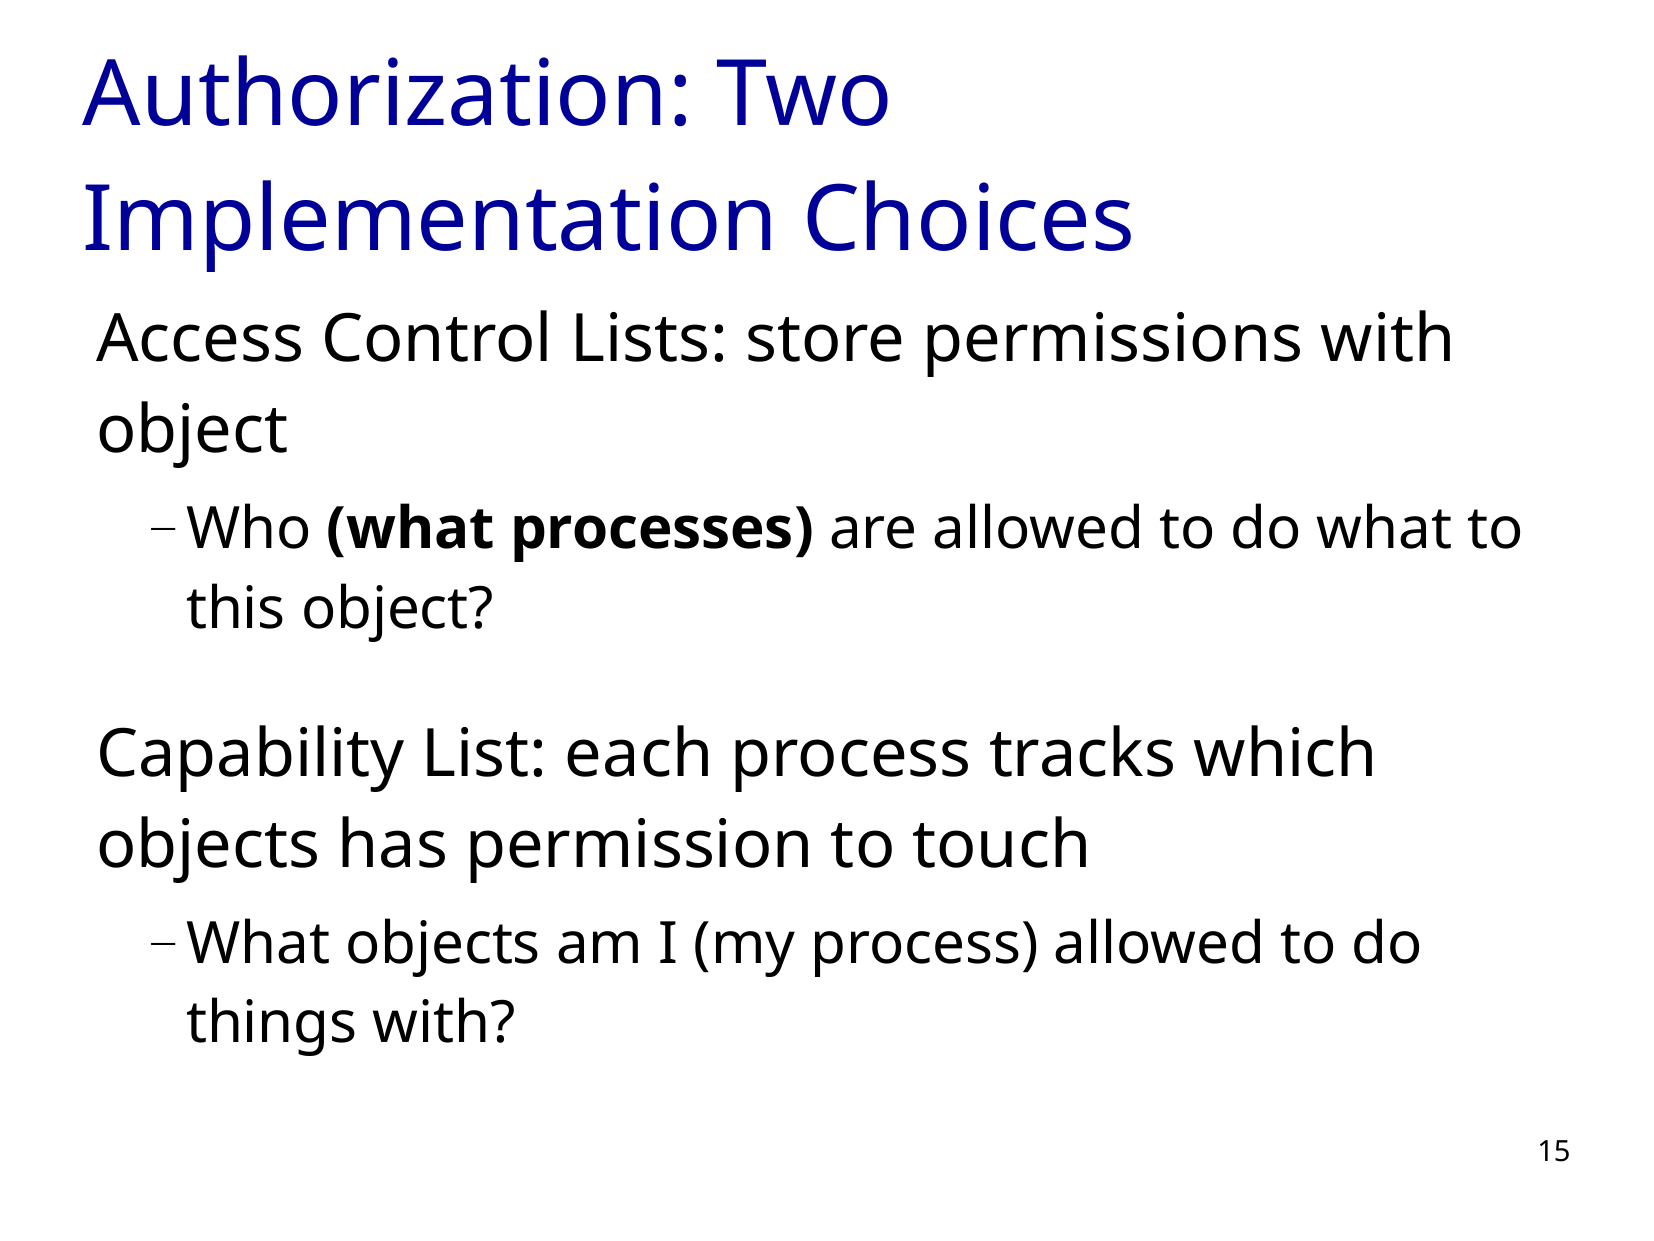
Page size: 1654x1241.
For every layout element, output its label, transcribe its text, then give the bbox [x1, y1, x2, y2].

list Access Control Lists: store permissions with object Who (what processes) are allowed to do what to this object? Capability List: each process tracks which objects has permission to touch What objects am I (my process) allowed to do things with? [60, 290, 1571, 1096]
title Authorization: Two Implementation Choices [82, 49, 1571, 257]
